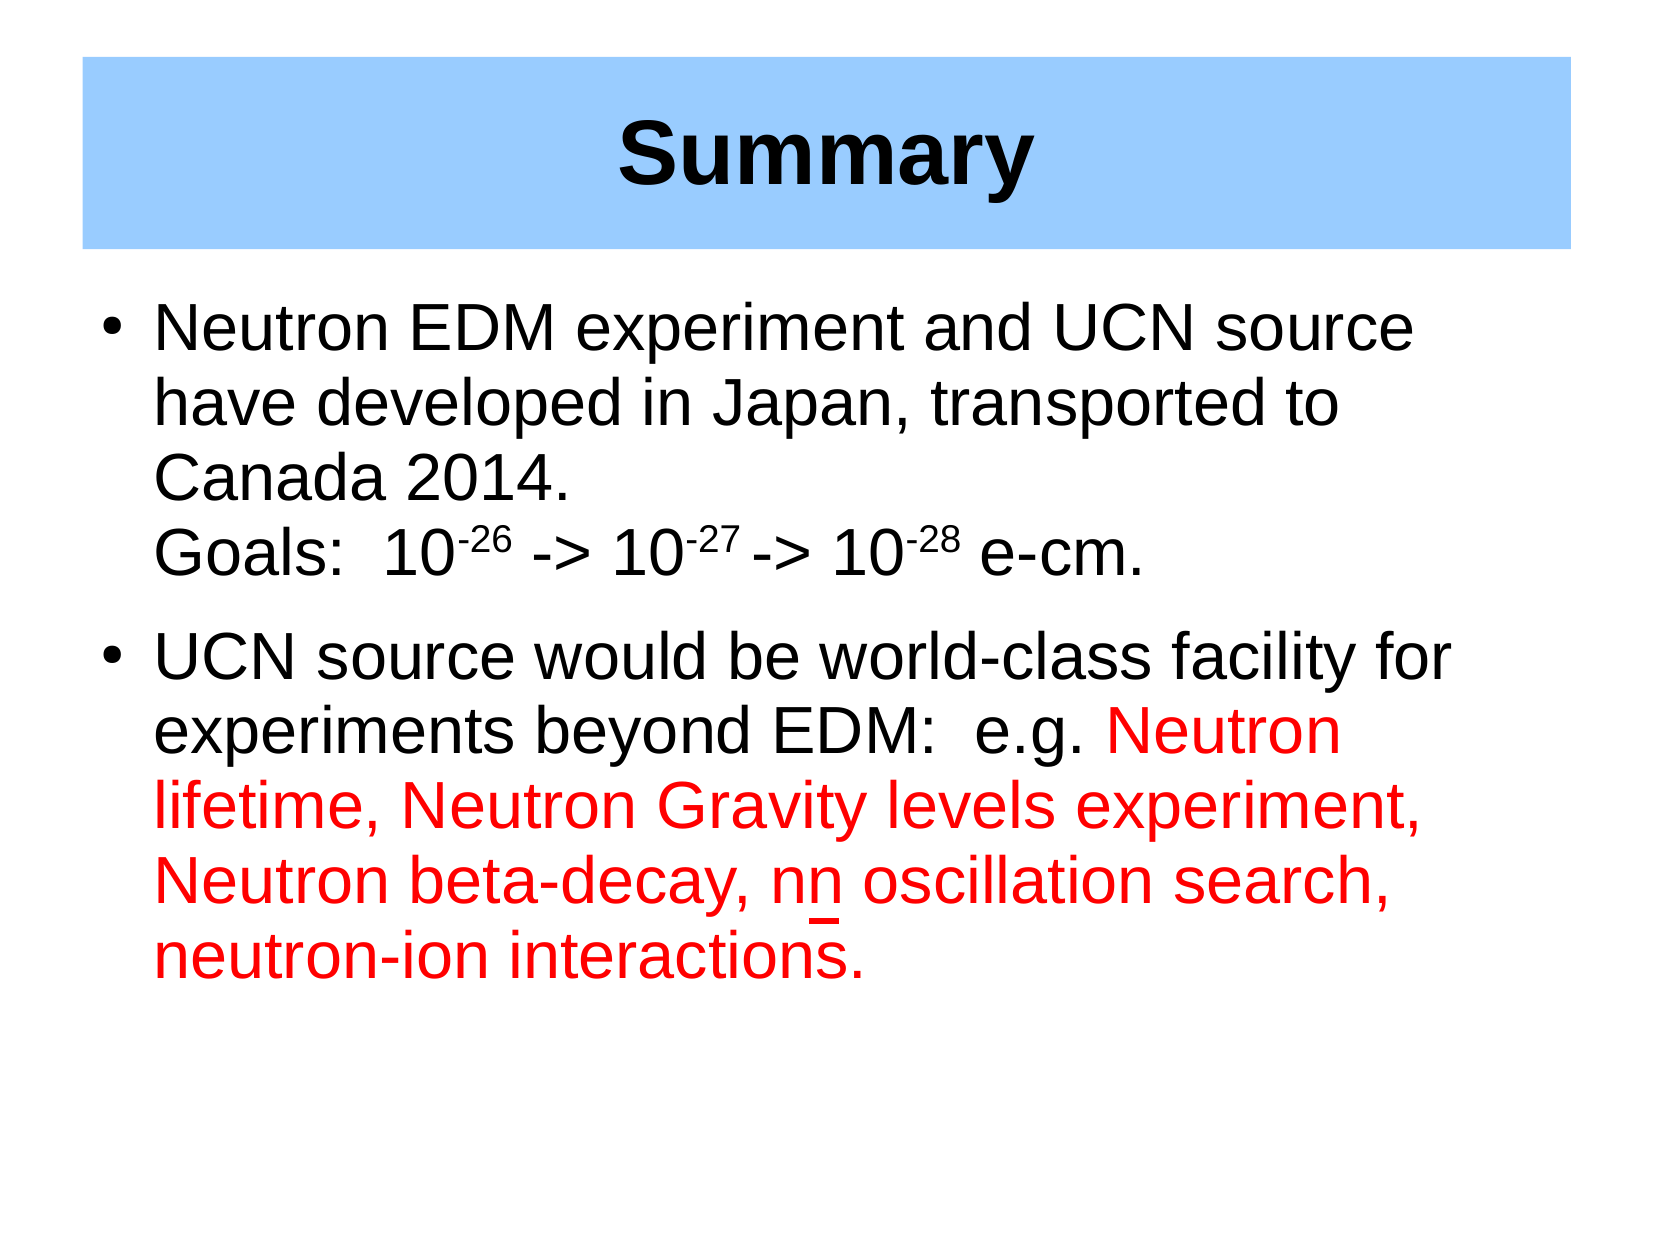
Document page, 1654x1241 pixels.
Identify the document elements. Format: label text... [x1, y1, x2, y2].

title Summary [82, 56, 1571, 250]
list Neutron EDM experiment and UCN source have developed in Japan, transported to Canada 2014. Goals: 10-26 -> 10-27 -> 10-28 e-cm. UCN source would be world-class facility for experiments beyond EDM: e.g. Neutron lifetime, Neutron Gravity levels experiment, Neutron beta-decay, nn oscillation search, neutron-ion interactions. [82, 290, 1571, 1094]
